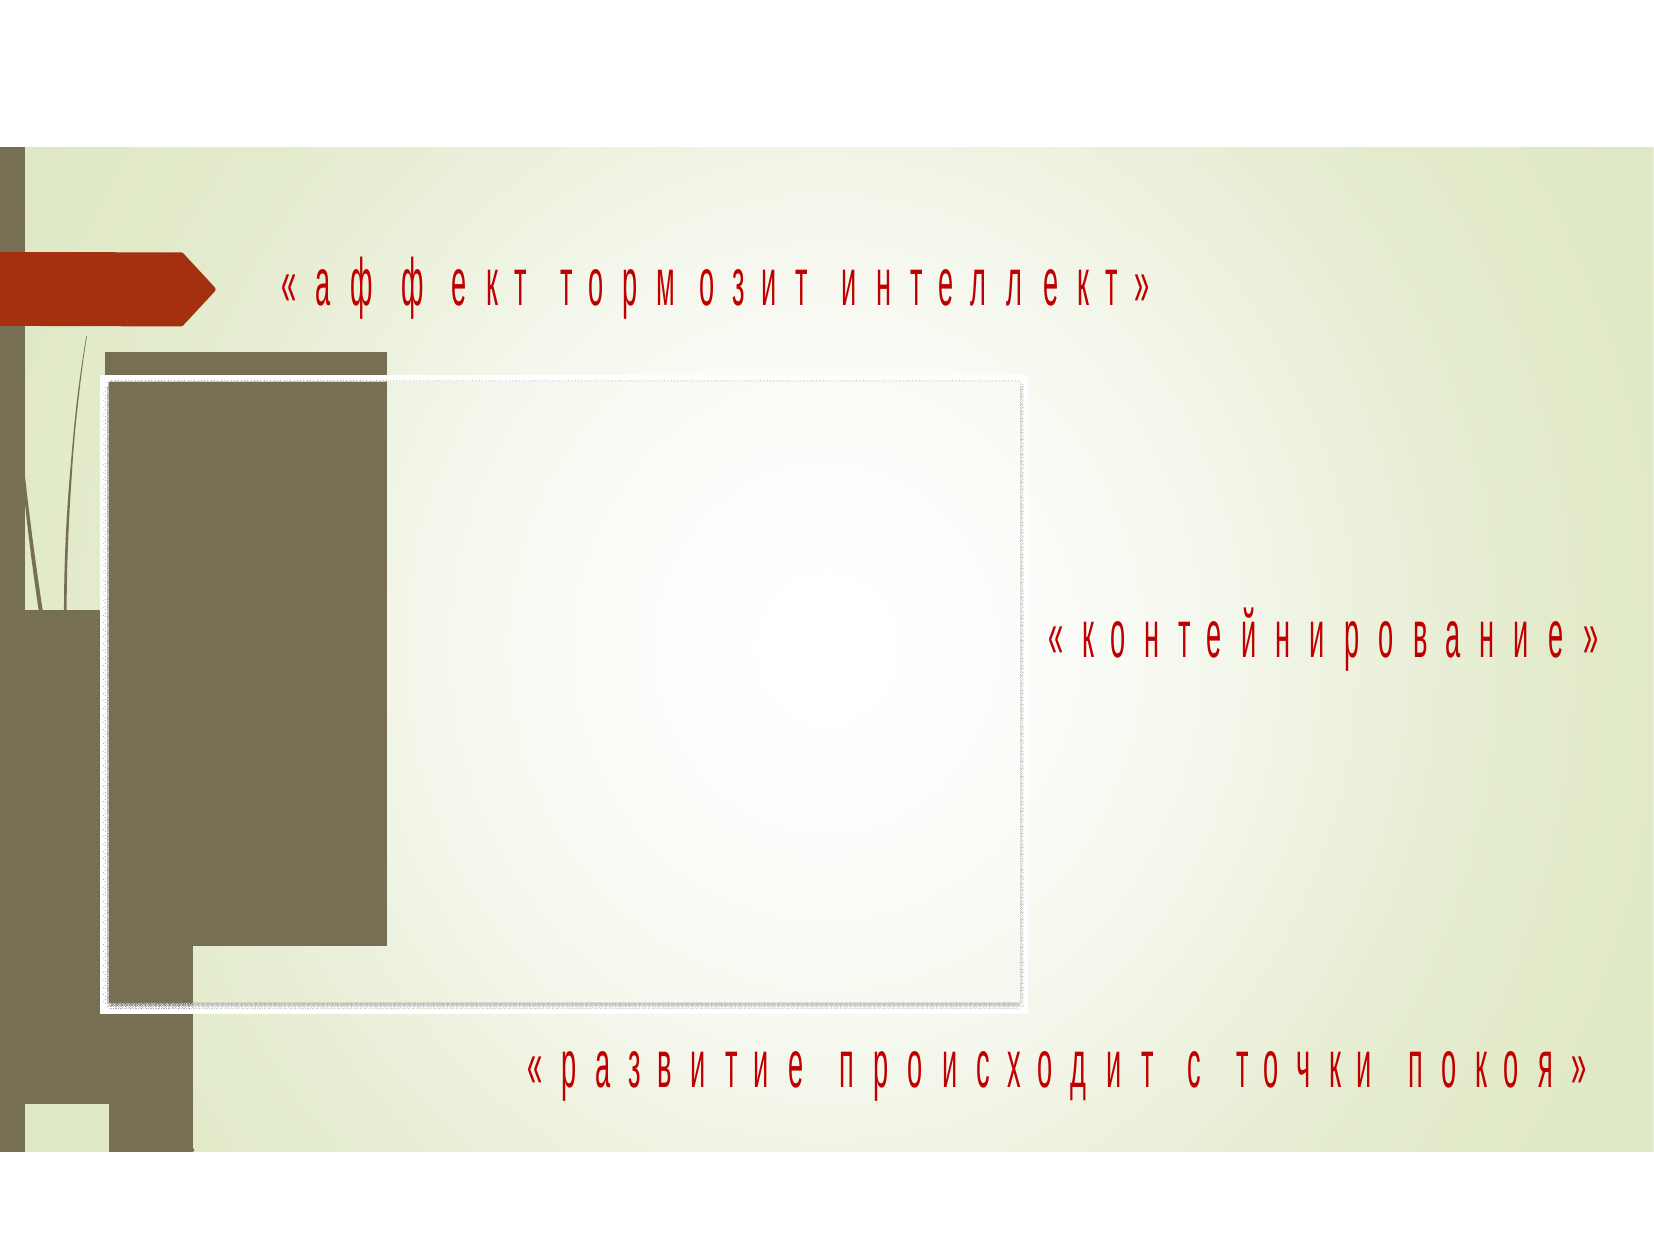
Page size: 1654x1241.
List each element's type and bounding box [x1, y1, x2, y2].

picture [0, 147, 1654, 1152]
